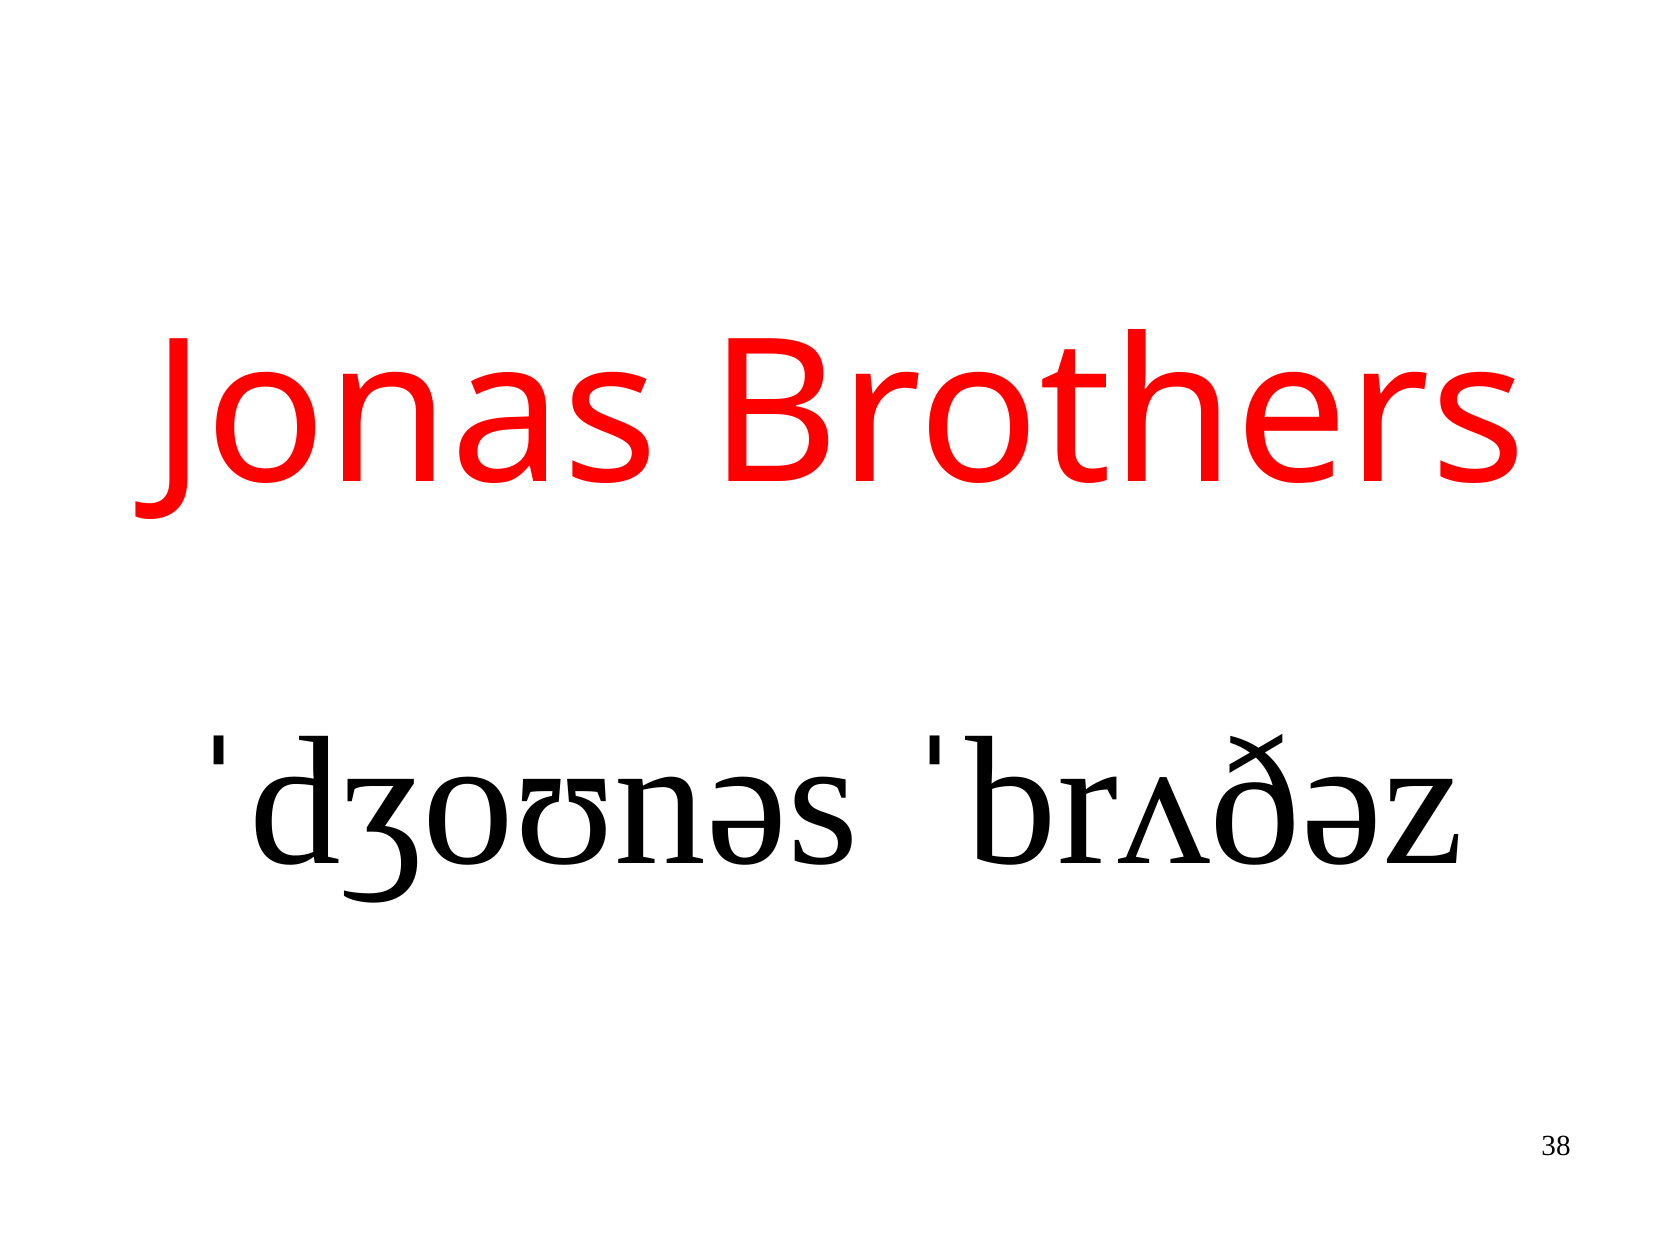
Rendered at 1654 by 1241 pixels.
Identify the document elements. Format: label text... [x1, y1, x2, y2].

subtitle ˈdʒoʊnəs ˈbrʌðəz [82, 675, 1571, 1109]
text_box Jonas Brothers [82, 259, 1595, 675]
